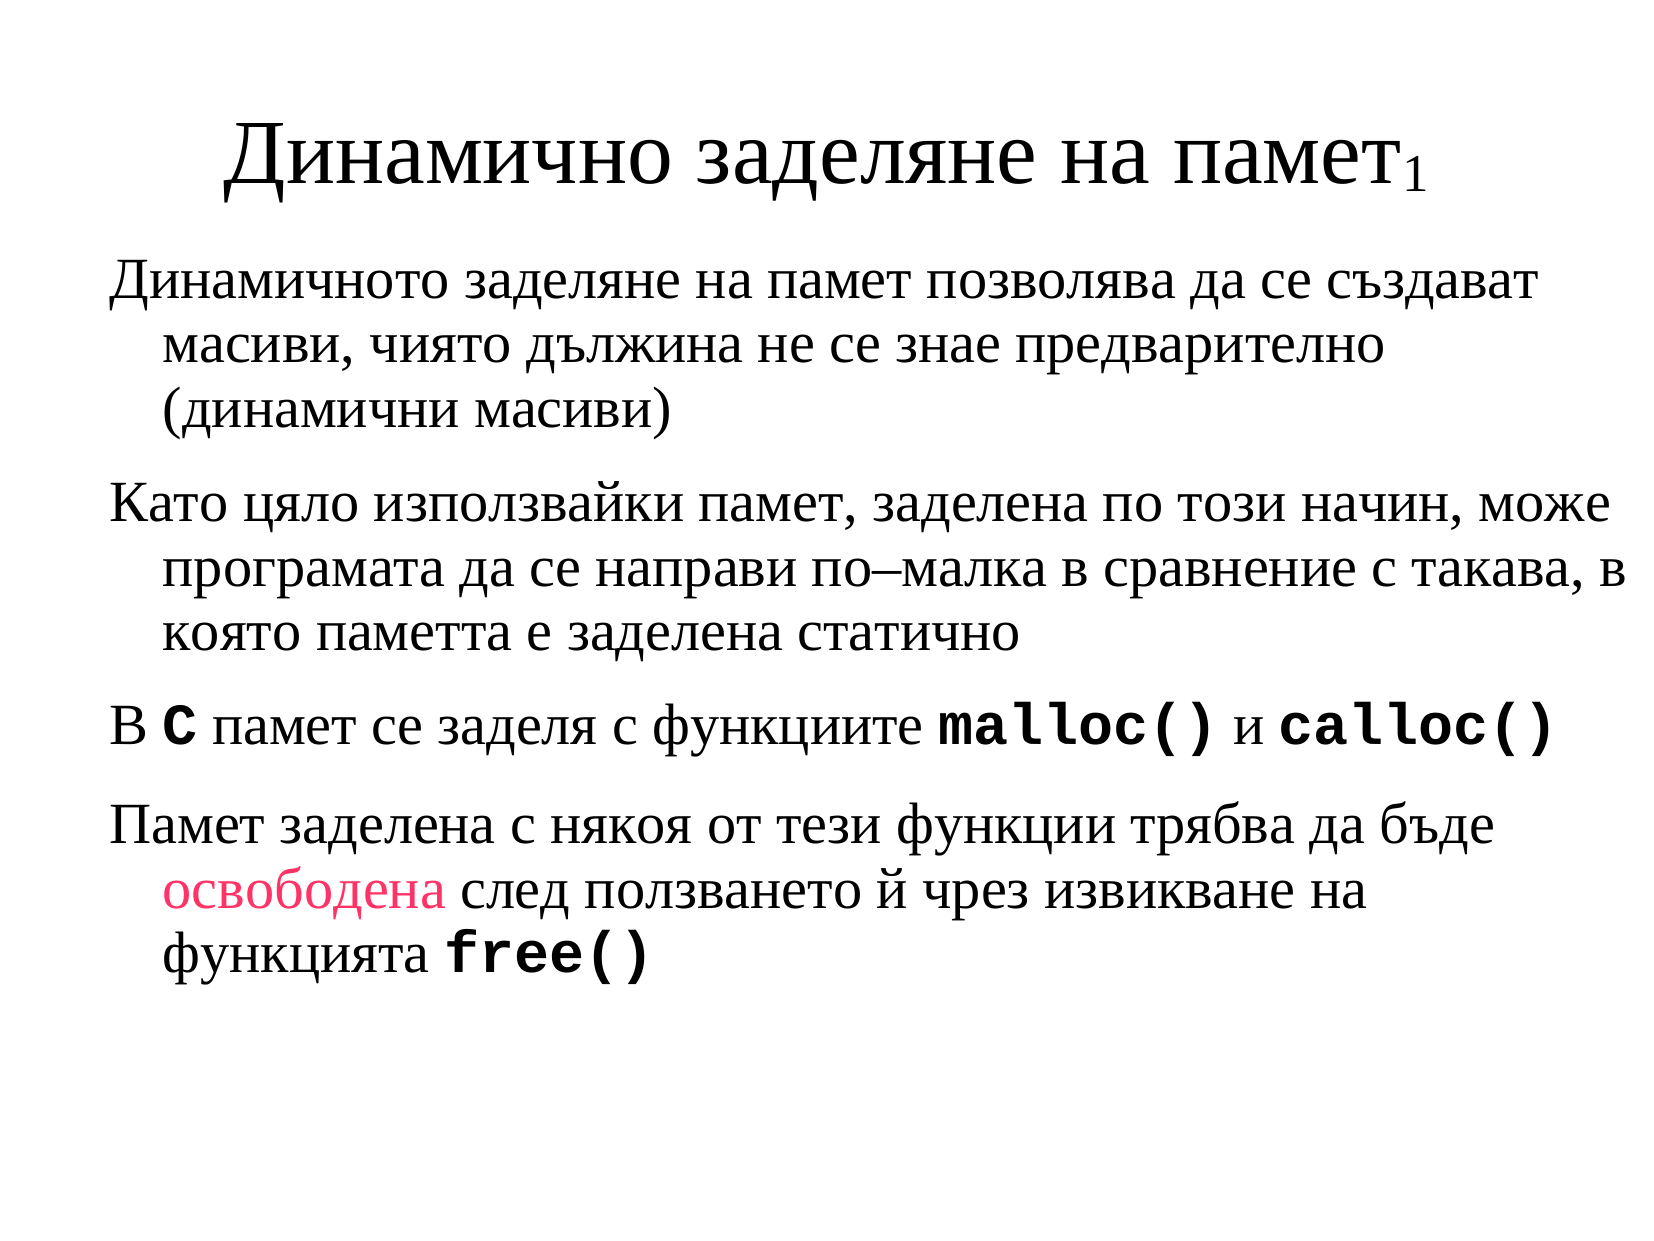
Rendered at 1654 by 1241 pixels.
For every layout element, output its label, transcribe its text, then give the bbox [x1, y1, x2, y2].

list Динамичното заделяне на памет позволява да се създават масиви, чиято дължина не се знае предварително (динамични масиви) Като цяло използвайки памет, заделена по този начин, може програмaта да се направи по–малка в сравнение с такава, в която паметта е заделена статично В С памет се заделя с функциите malloc() и calloc() Памет заделена с някоя от тези функции трябва да бъде освободена след ползването й чрез извикване на функцията free() [91, 246, 1630, 999]
title Динамично заделяне на памет1 [82, 49, 1571, 257]
